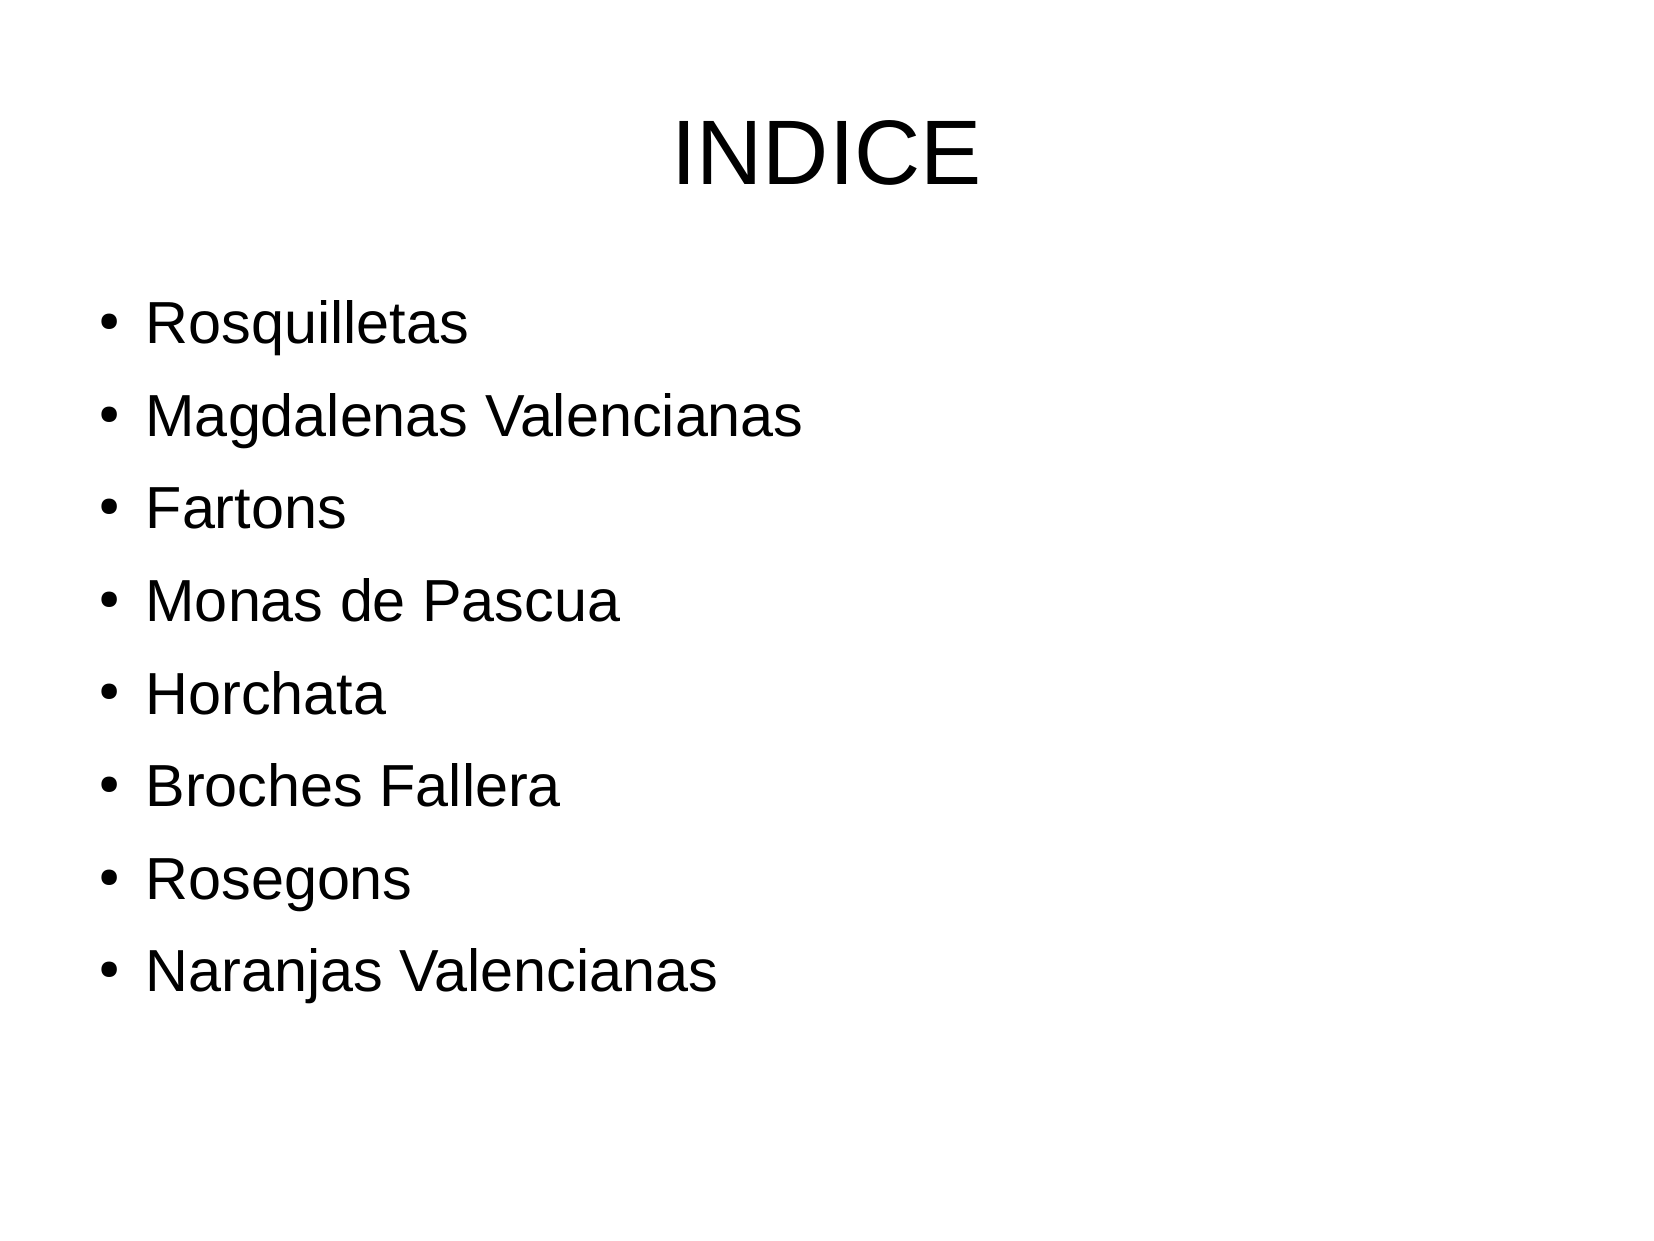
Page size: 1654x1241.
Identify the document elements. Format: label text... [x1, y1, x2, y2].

list Rosquilletas Magdalenas Valencianas Fartons Monas de Pascua Horchata Broches Fallera Rosegons Naranjas Valencianas [82, 290, 1571, 1010]
title INDICE [82, 49, 1571, 257]
